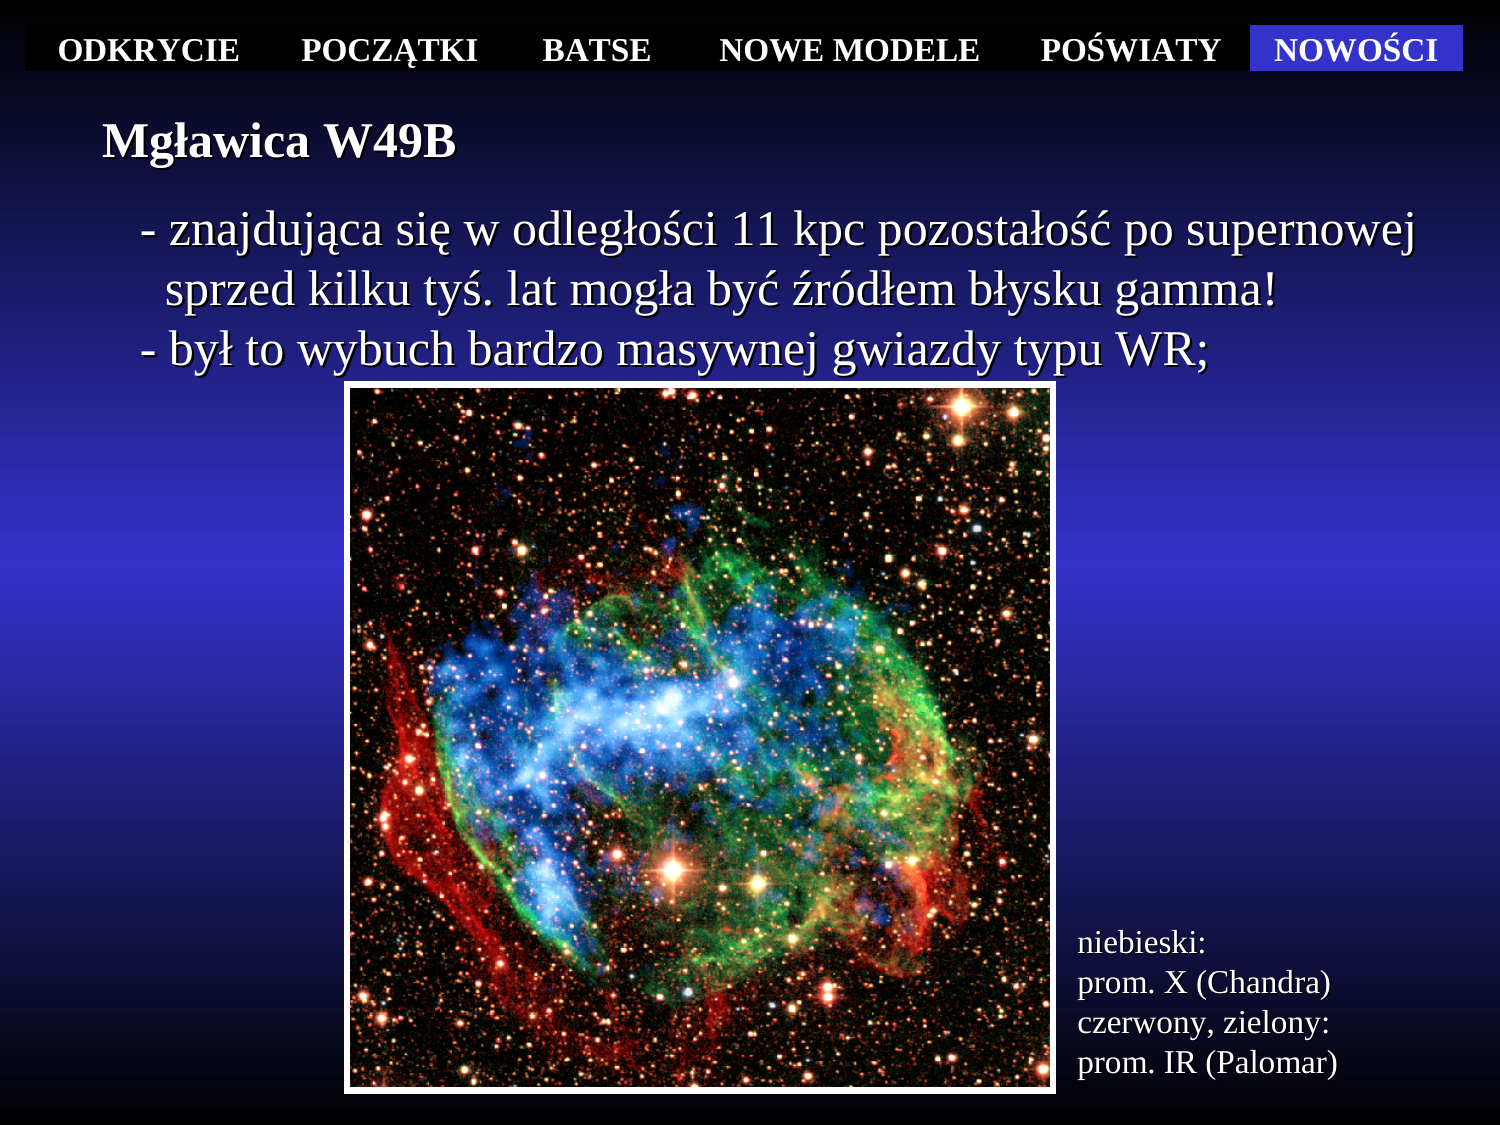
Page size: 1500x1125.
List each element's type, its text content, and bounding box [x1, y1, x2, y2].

table_header BATSE [507, 25, 688, 71]
text_box - znajdująca się w odległości 11 kpc pozostałość po supernowej sprzed kilku tyś. lat mogła być źródłem błysku gamma! - był to wybuch bardzo masywnej gwiazdy typu WR; [125, 187, 1463, 383]
picture [350, 387, 1051, 1088]
text_box Mgławica W49B [87, 99, 472, 176]
table_header POCZĄTKI [273, 25, 507, 71]
table_header NOWE MODELE [688, 25, 1013, 71]
table_header ODKRYCIE [25, 25, 273, 71]
text_box niebieski: prom. X (Chandra) czerwony, zielony: prom. IR (Palomar) [1062, 912, 1463, 1088]
table_header POŚWIATY [1013, 25, 1250, 71]
table_header NOWOŚCI [1250, 25, 1463, 71]
